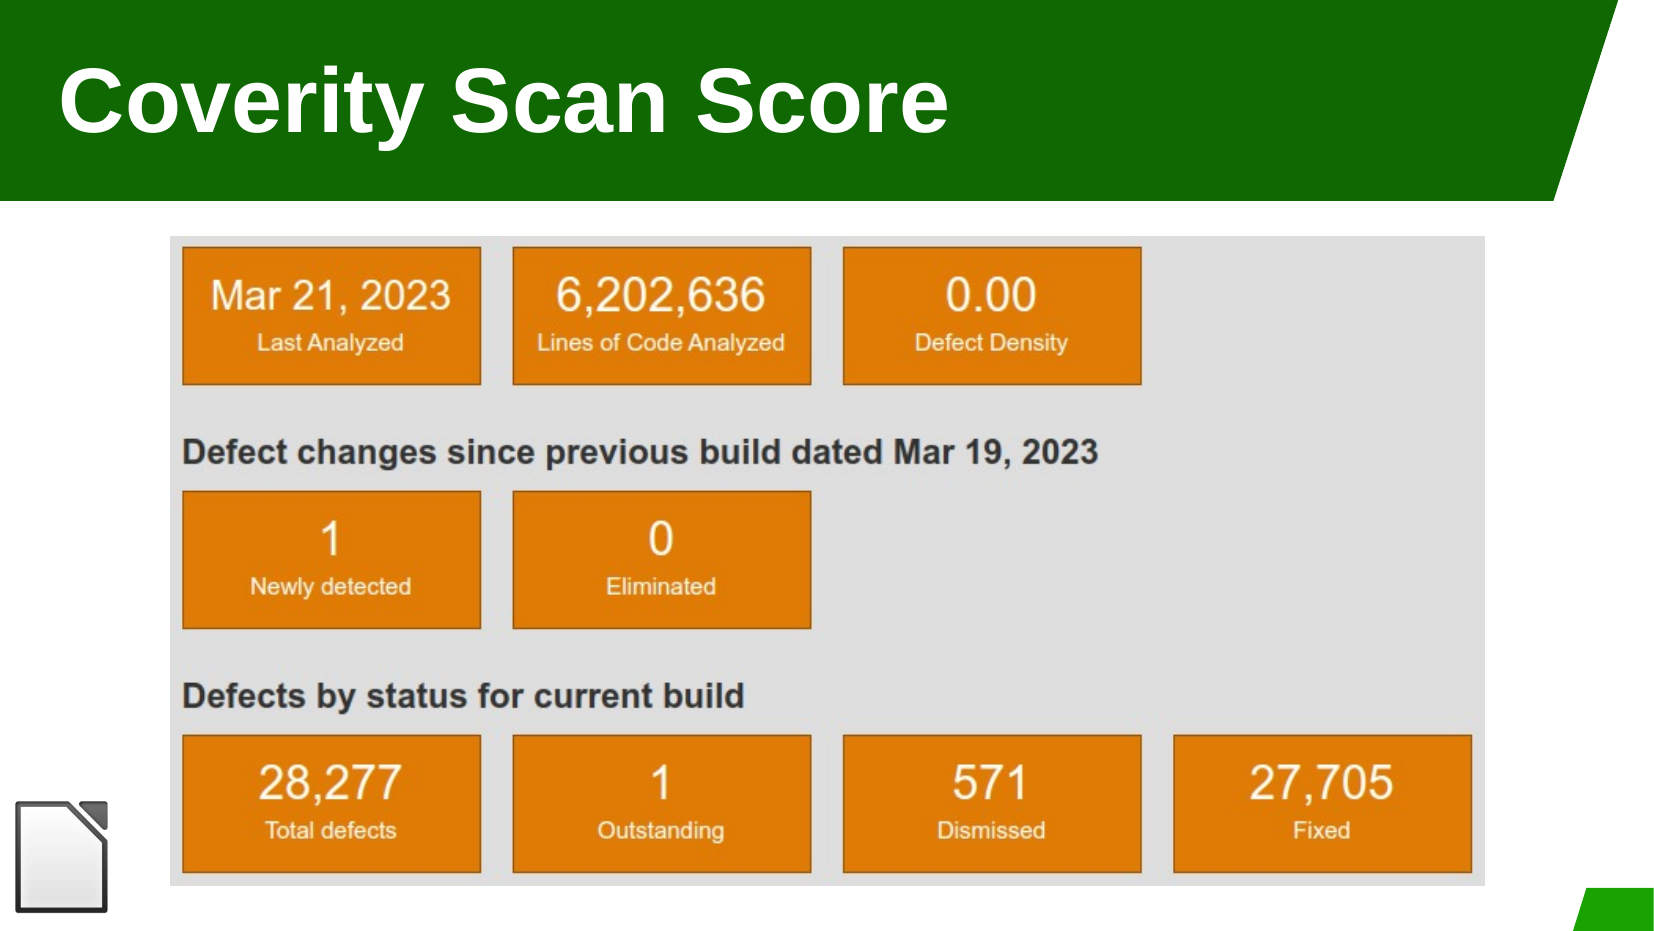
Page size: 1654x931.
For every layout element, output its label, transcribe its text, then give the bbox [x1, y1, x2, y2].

picture [12, 798, 111, 917]
picture [170, 236, 1485, 886]
title Coverity Scan Score [59, 13, 1548, 189]
